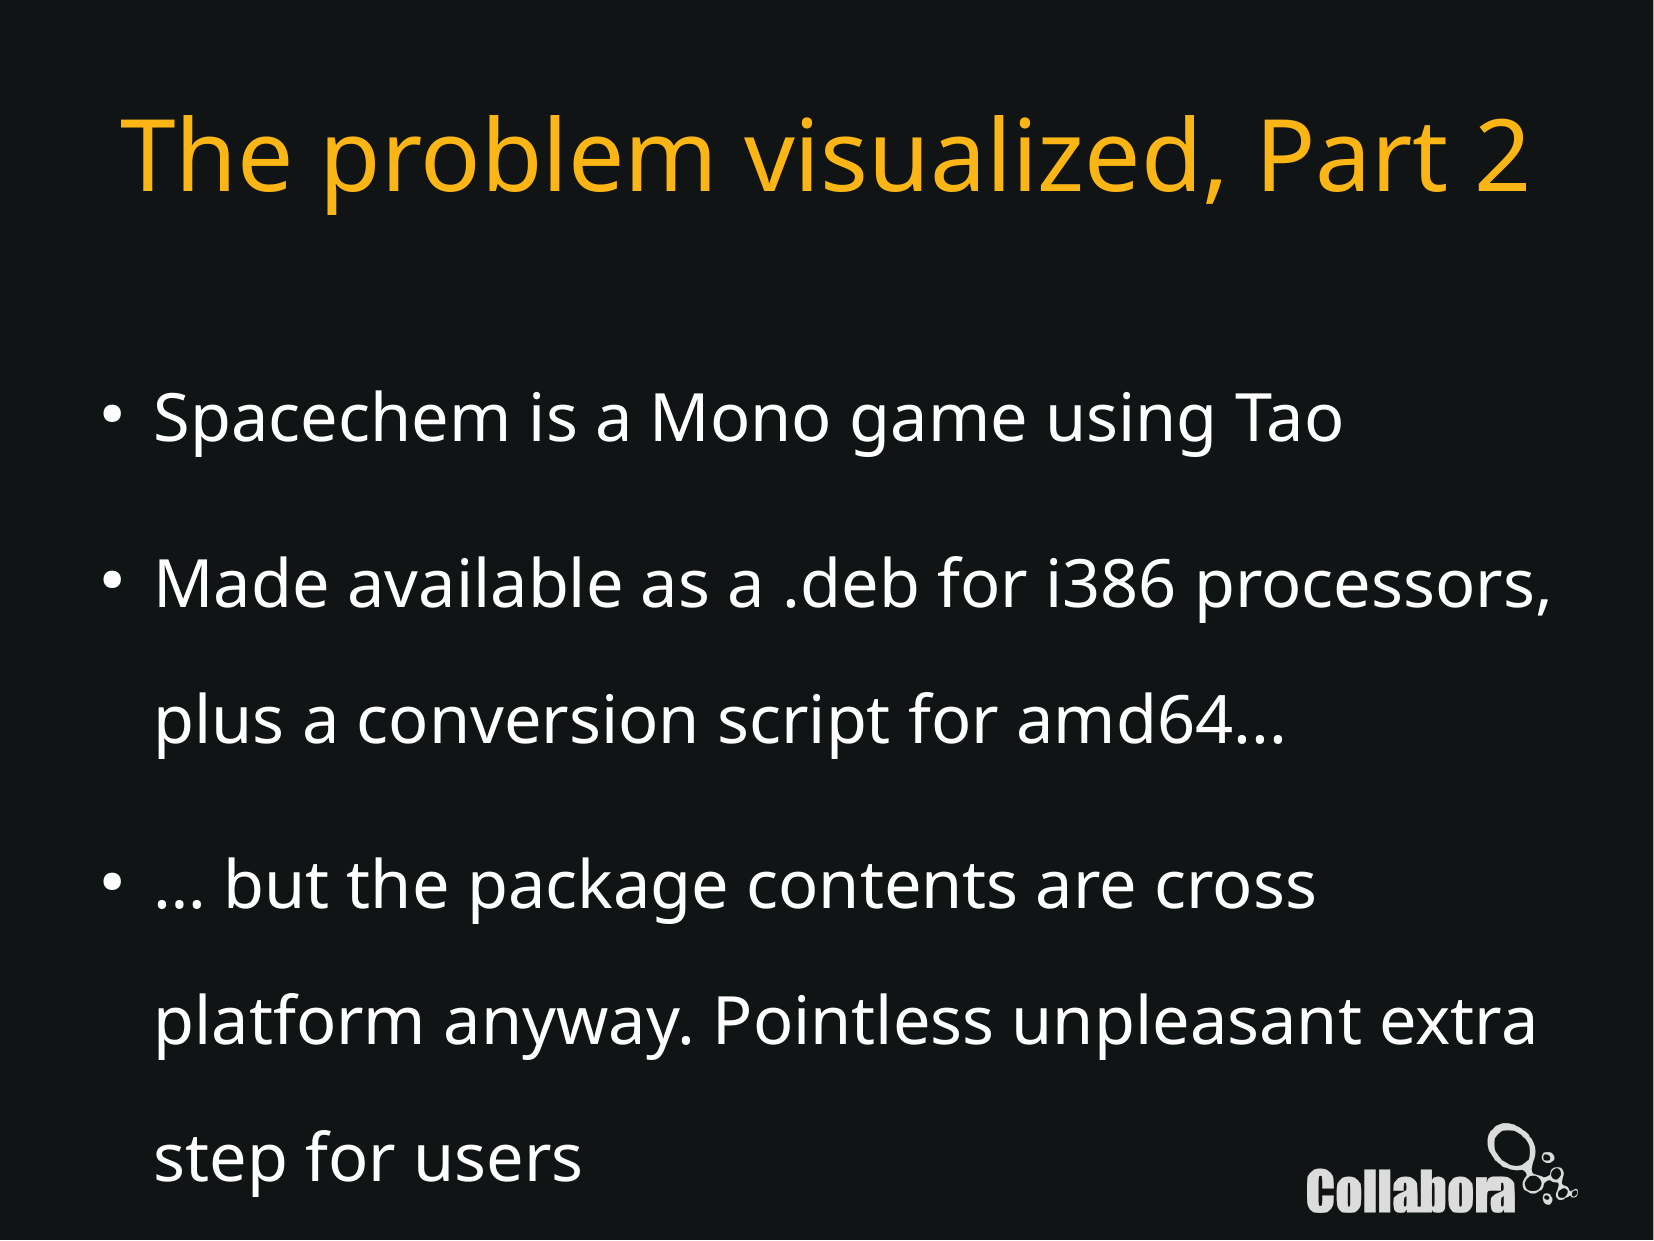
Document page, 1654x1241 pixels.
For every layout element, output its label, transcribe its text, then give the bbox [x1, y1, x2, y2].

list Spacechem is a Mono game using Tao Made available as a .deb for i386 processors, plus a conversion script for amd64... … but the package contents are cross platform anyway. Pointless unpleasant extra step for users [82, 324, 1571, 1109]
title The problem visualized, Part 2 [82, 49, 1571, 257]
picture [1307, 1123, 1578, 1213]
